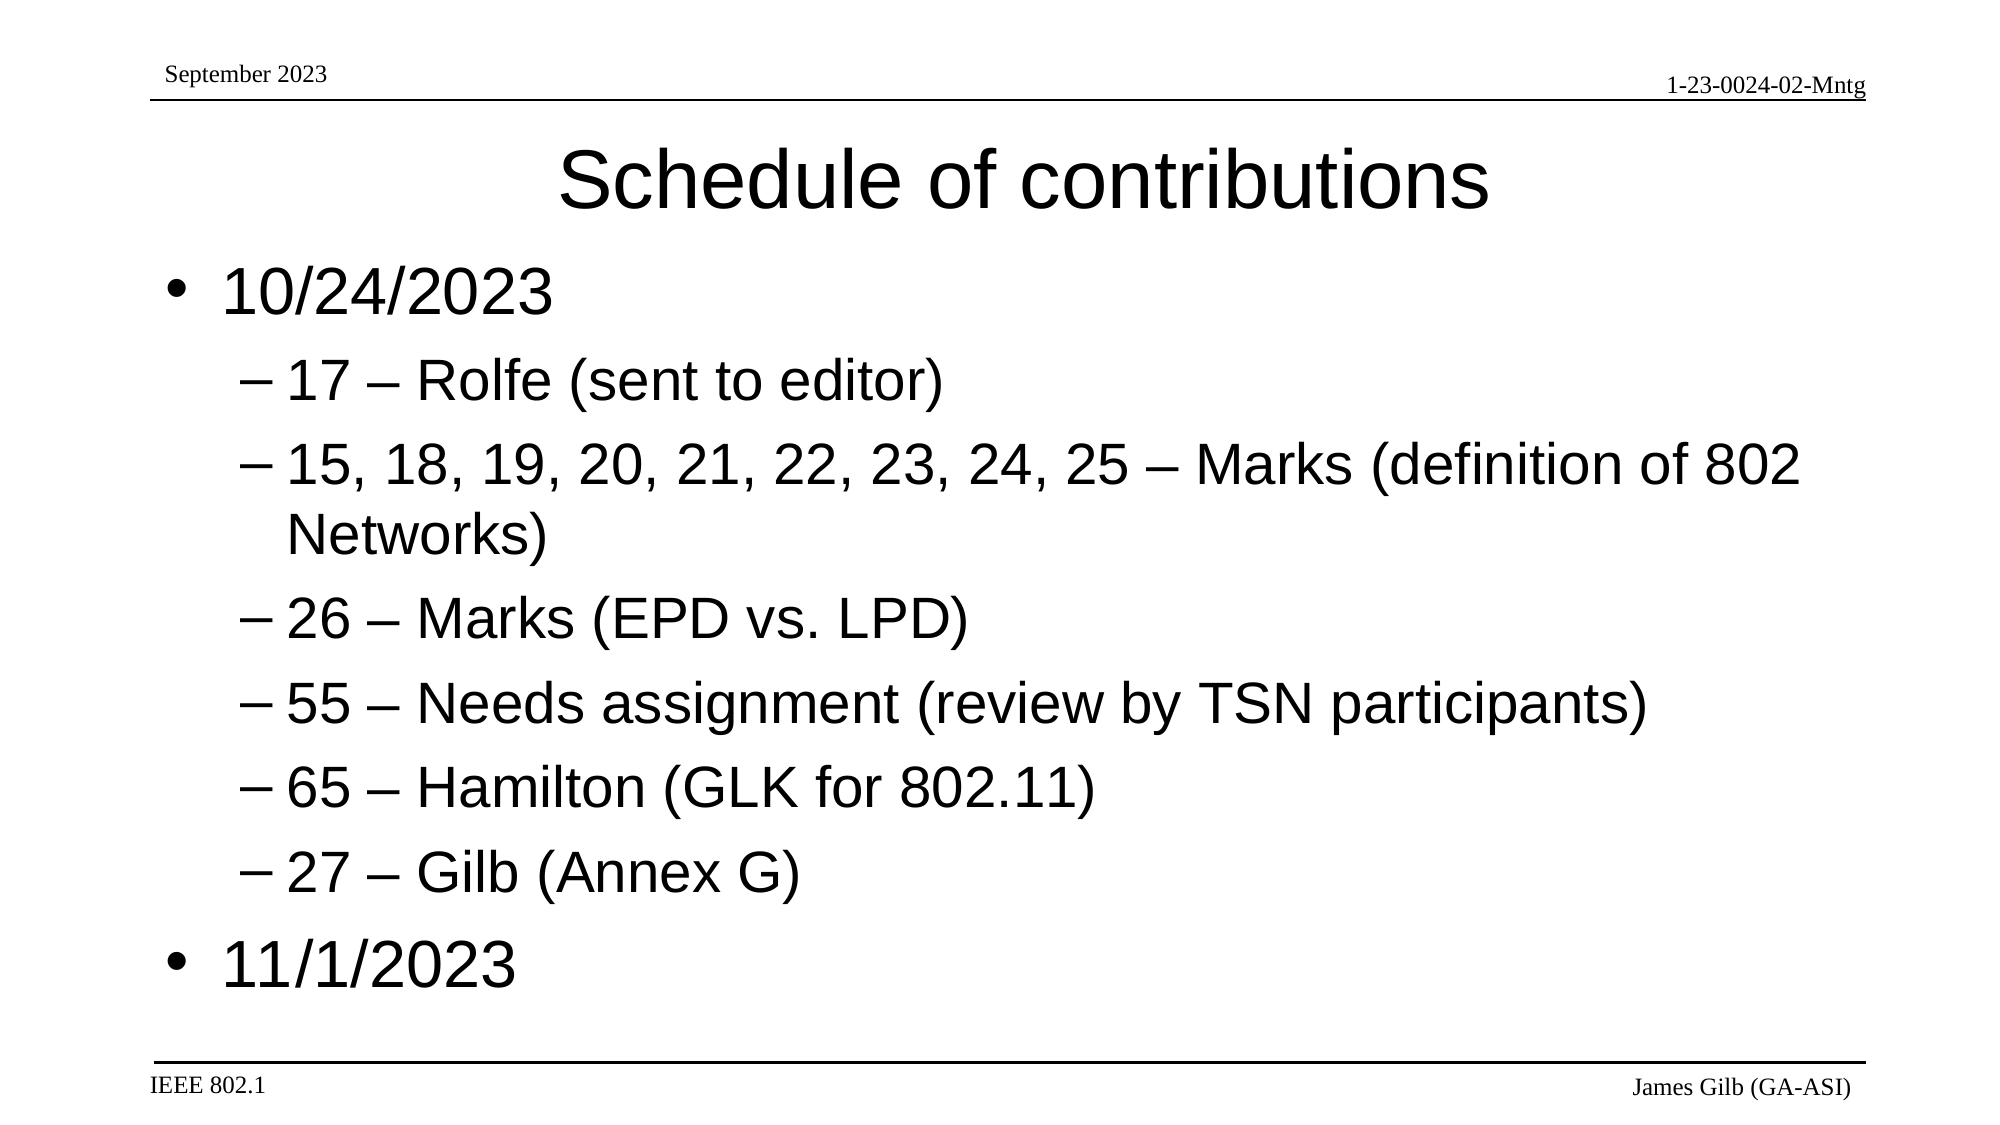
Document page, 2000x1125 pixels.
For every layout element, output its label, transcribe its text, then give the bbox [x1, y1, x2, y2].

list 10/24/2023 17 – Rolfe (sent to editor) 15, 18, 19, 20, 21, 22, 23, 24, 25 – Marks (definition of 802 Networks) 26 – Marks (EPD vs. LPD) 55 – Needs assignment (review by TSN participants) 65 – Hamilton (GLK for 802.11) 27 – Gilb (Annex G) 11/1/2023 [149, 239, 1900, 1051]
title Schedule of contributions [149, 112, 1900, 238]
